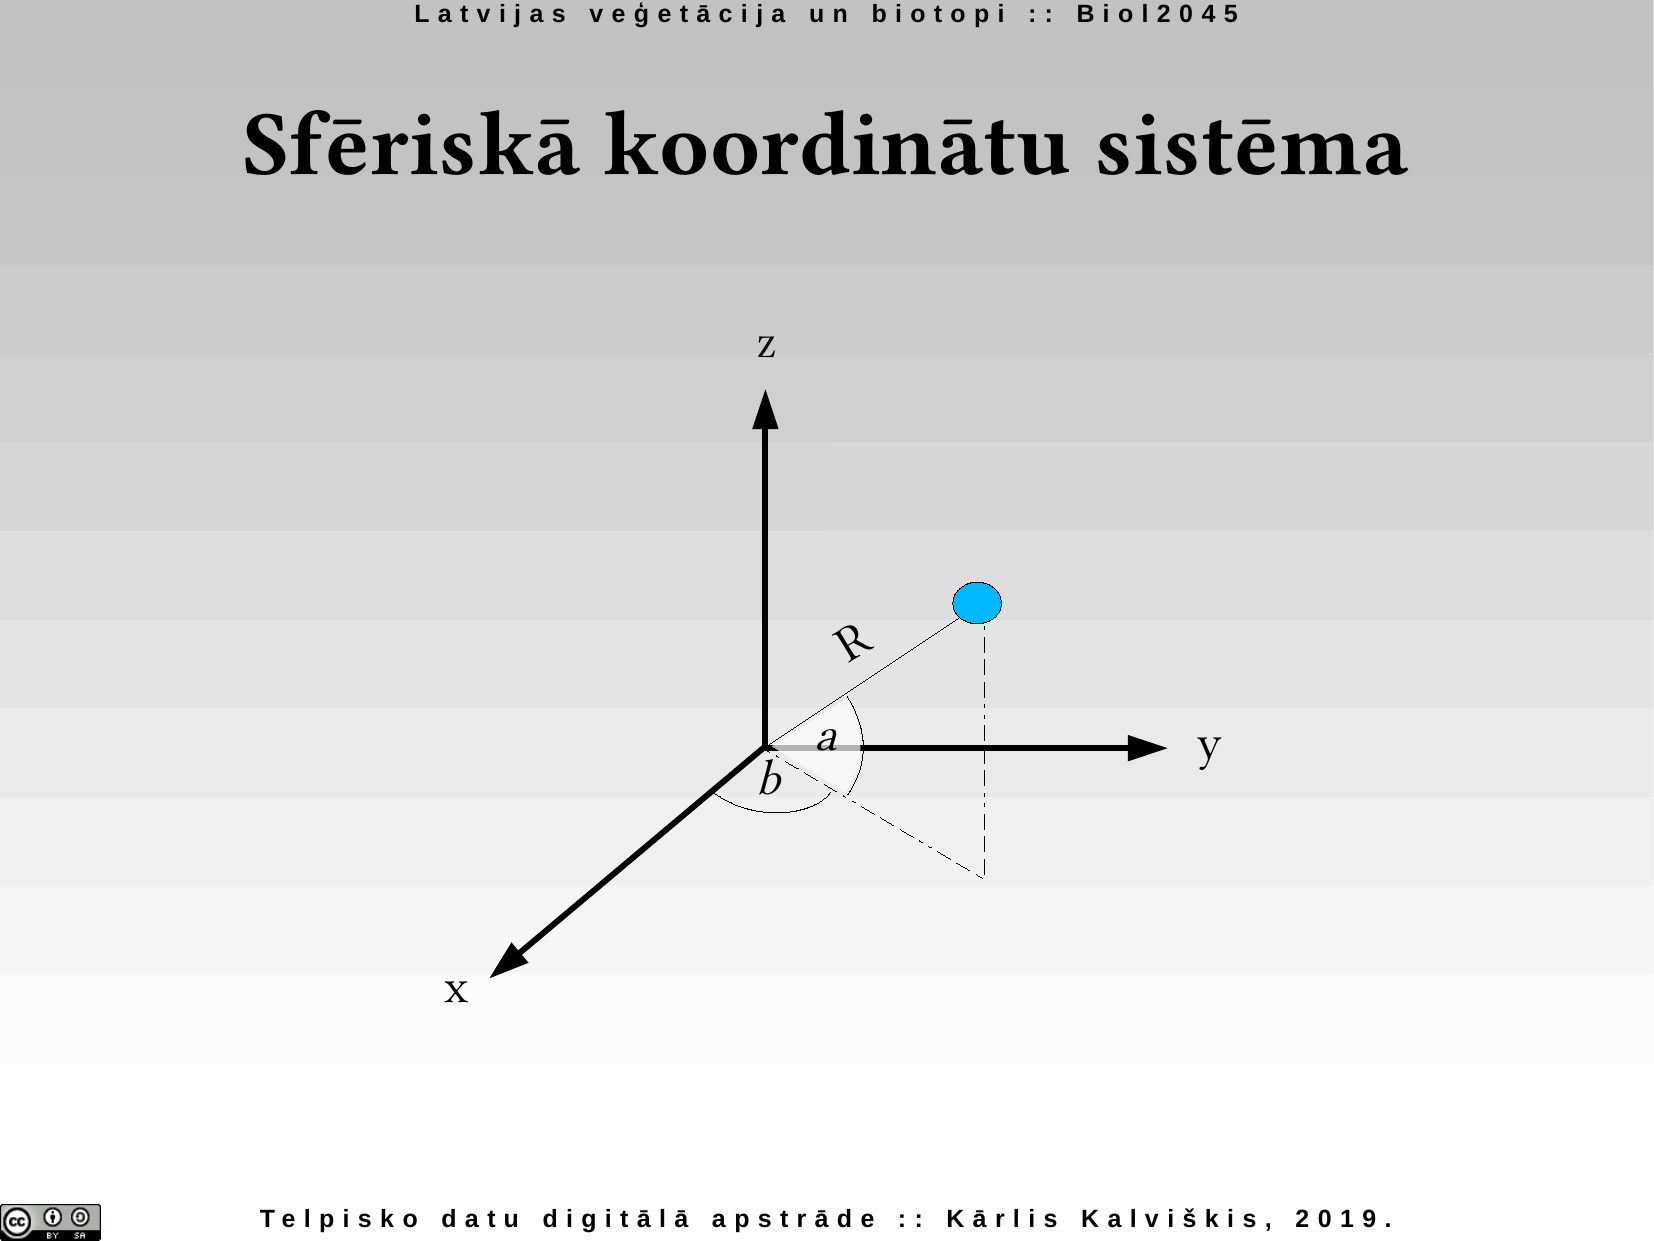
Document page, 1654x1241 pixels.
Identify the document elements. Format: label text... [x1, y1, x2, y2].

text_box x [444, 958, 470, 1015]
title Sfēriskā koordinātu sistēma [0, 1, 1654, 287]
text_box a [814, 705, 840, 763]
text_box b [756, 749, 782, 807]
text_box R [824, 606, 886, 674]
picture [0, 287, 1654, 1241]
text_box y [1196, 713, 1223, 771]
text_box [952, 582, 1002, 624]
text_box z [756, 312, 781, 370]
text_box [771, 698, 861, 793]
